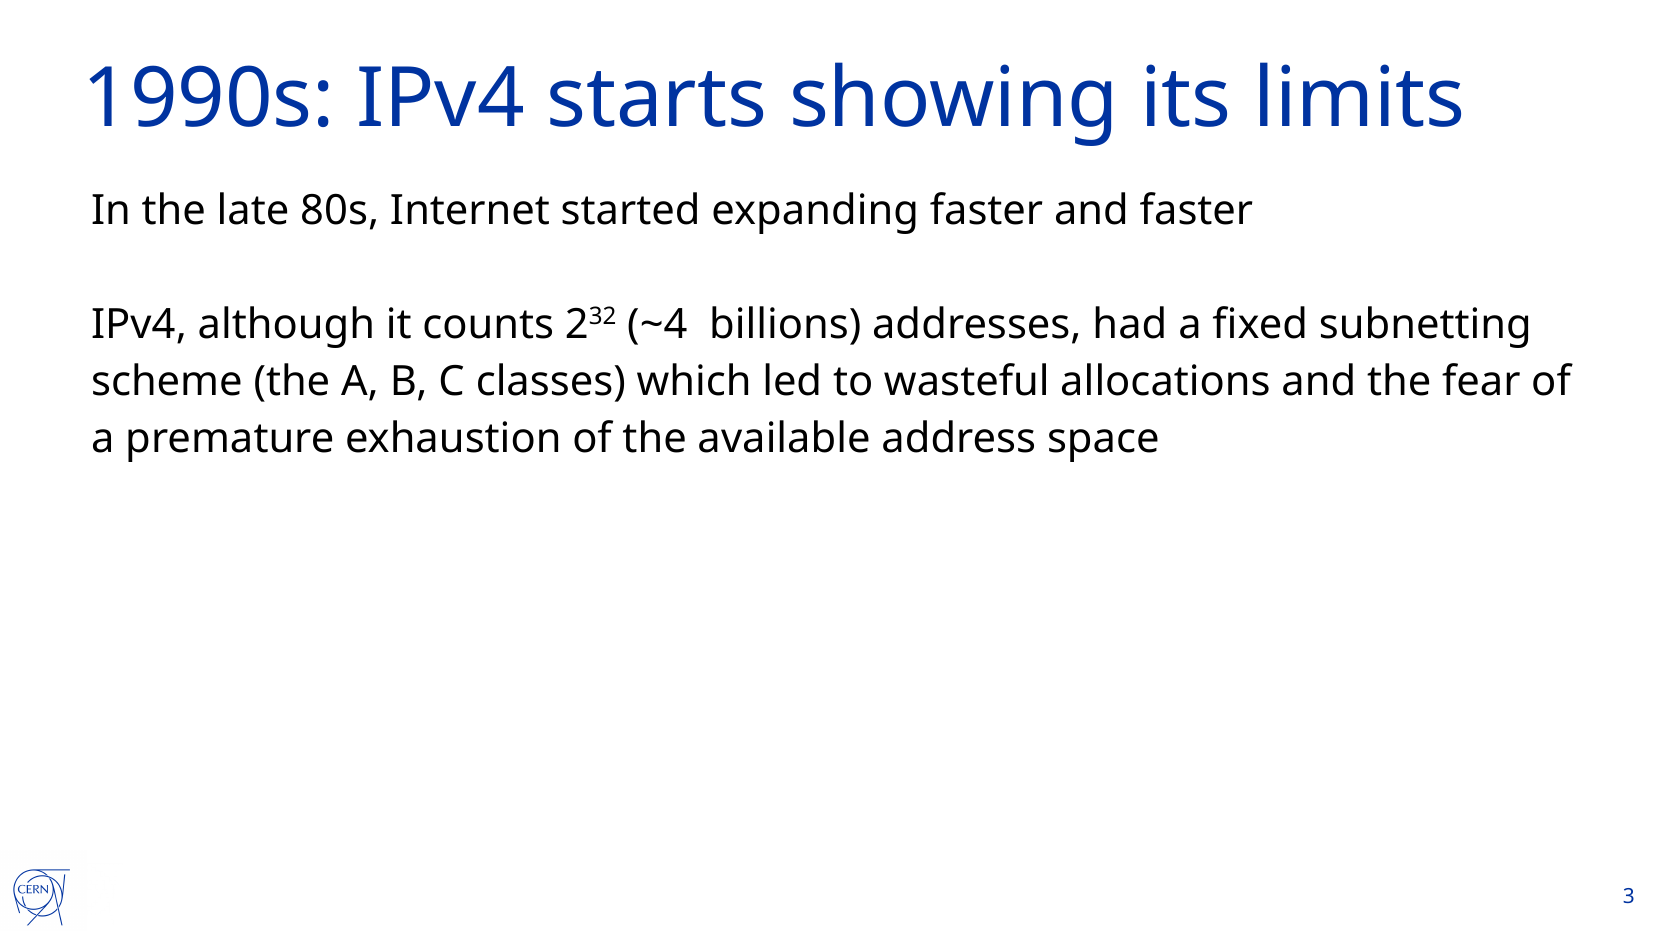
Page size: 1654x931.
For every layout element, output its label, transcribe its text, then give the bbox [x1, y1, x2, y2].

text_box In the late 80s, Internet started expanding faster and faster IPv4, although it counts 232 (~4 billions) addresses, had a fixed subnetting scheme (the A, B, C classes) which led to wasteful allocations and the fear of a premature exhaustion of the available address space [76, 172, 1601, 798]
picture [0, 850, 127, 931]
title 1990s: IPv4 starts showing its limits [82, 37, 1625, 247]
